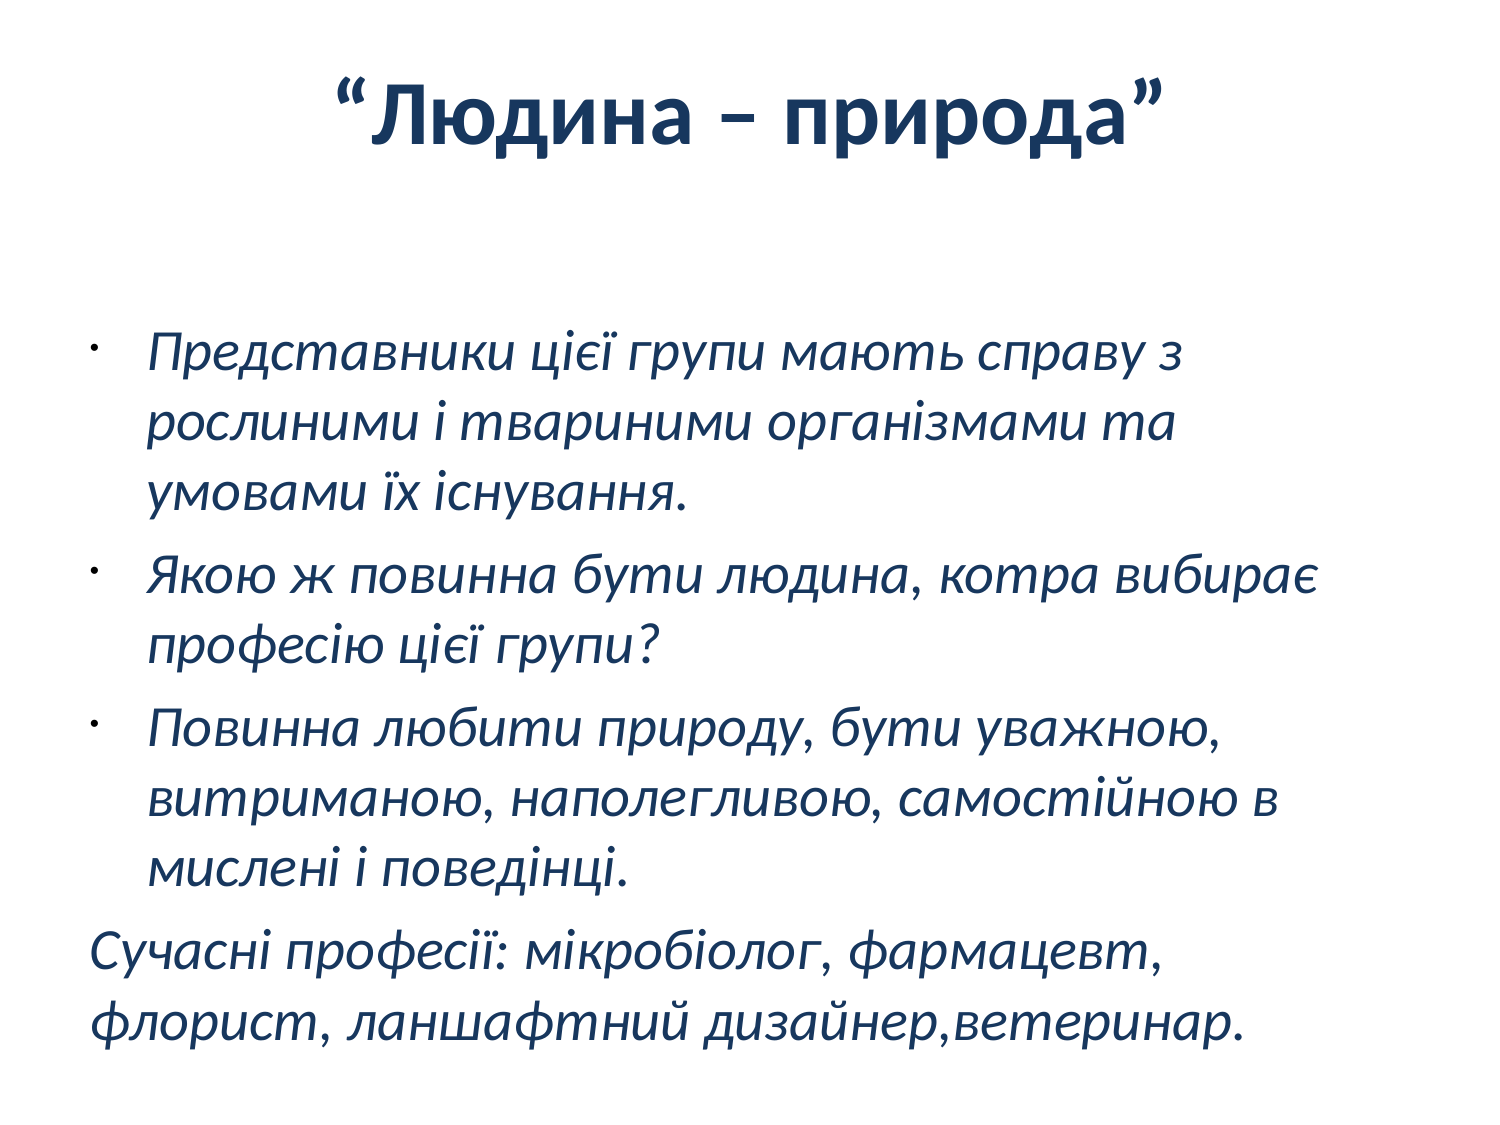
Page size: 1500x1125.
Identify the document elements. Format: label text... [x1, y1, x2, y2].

list Представники цієї групи мають справу з рослиними і твариними організмами та умовами їх існування. Якою ж повинна бути людина, котра вибирає професію цієї групи? Повинна любити природу, бути уважною, витриманою, наполегливою, самостійною в мислені і поведінці. Сучасні професії: мікробіолог, фармацевт, флорист, ланшафтний дизайнер,ветеринар. [75, 304, 1425, 1048]
title “Людина – природа” [75, 45, 1425, 233]
